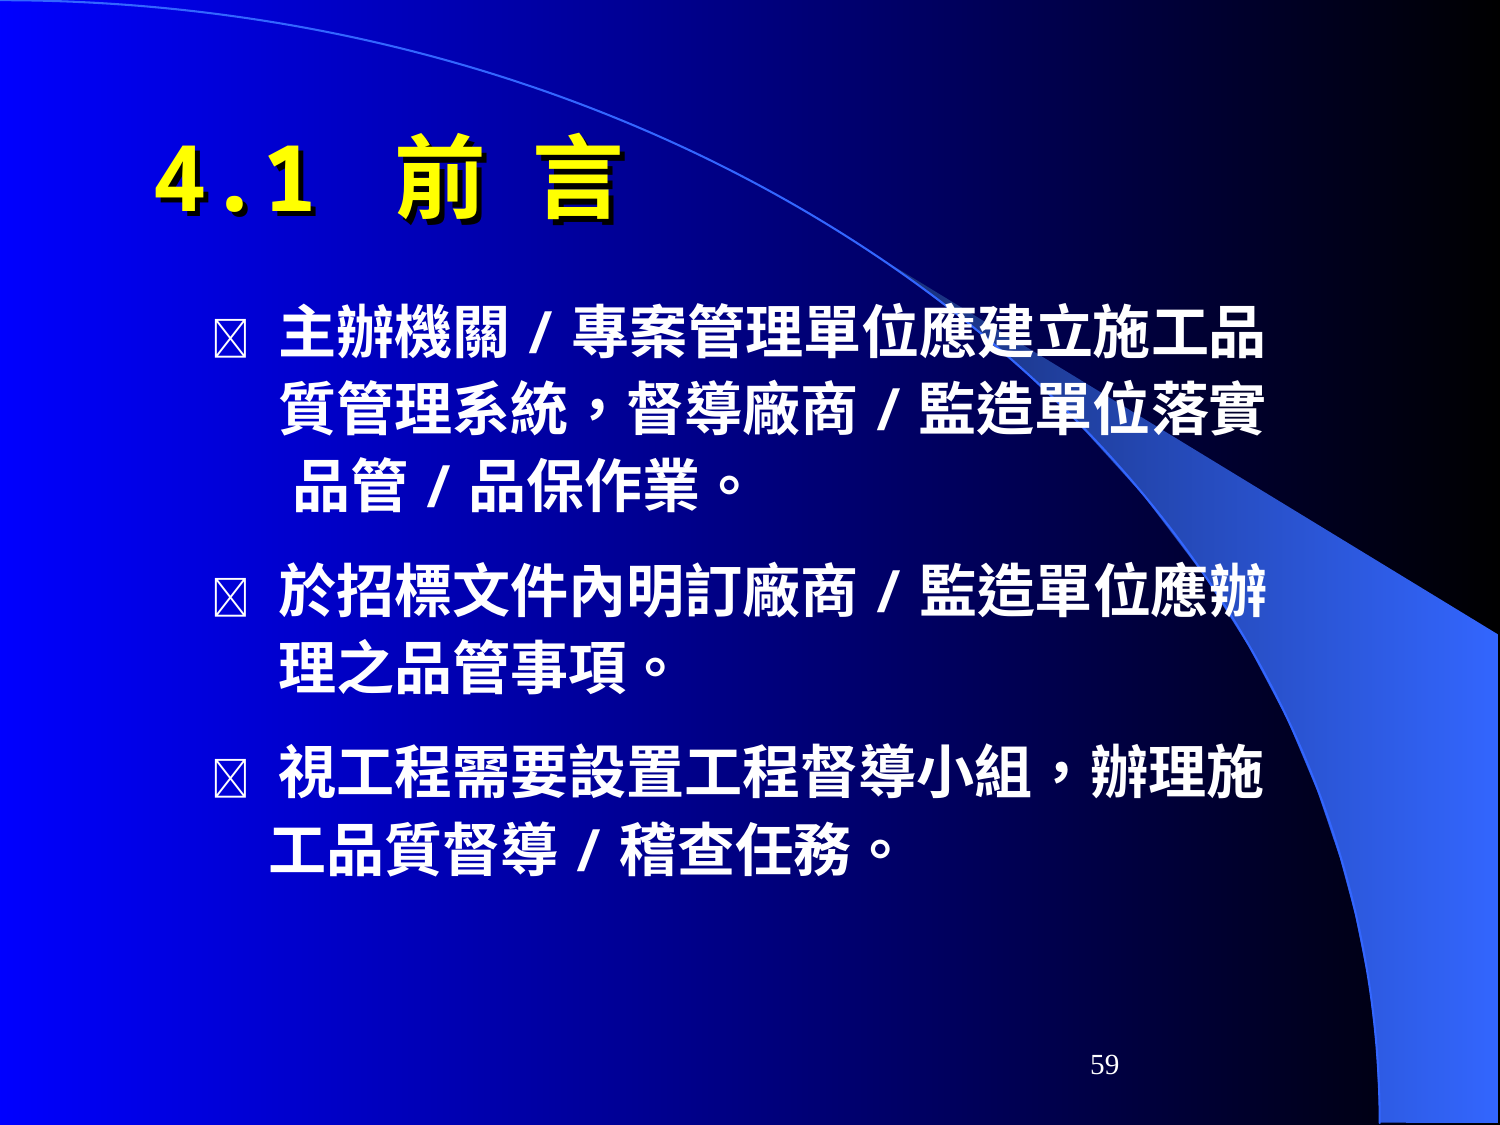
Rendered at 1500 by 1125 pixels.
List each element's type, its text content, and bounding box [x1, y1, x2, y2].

list  主辦機關/專案管理單位應建立施工品 質管理系統，督導廠商/監造單位落實 品管/品保作業。  於招標文件內明訂廠商/監造單位應辦 理之品管事項。  視工程需要設置工程督導小組，辦理施 工品質督導/稽查任務。 [125, 287, 1338, 963]
text_box [1074, 1025, 1388, 1101]
title 4.1 前 言 [137, 99, 1413, 250]
